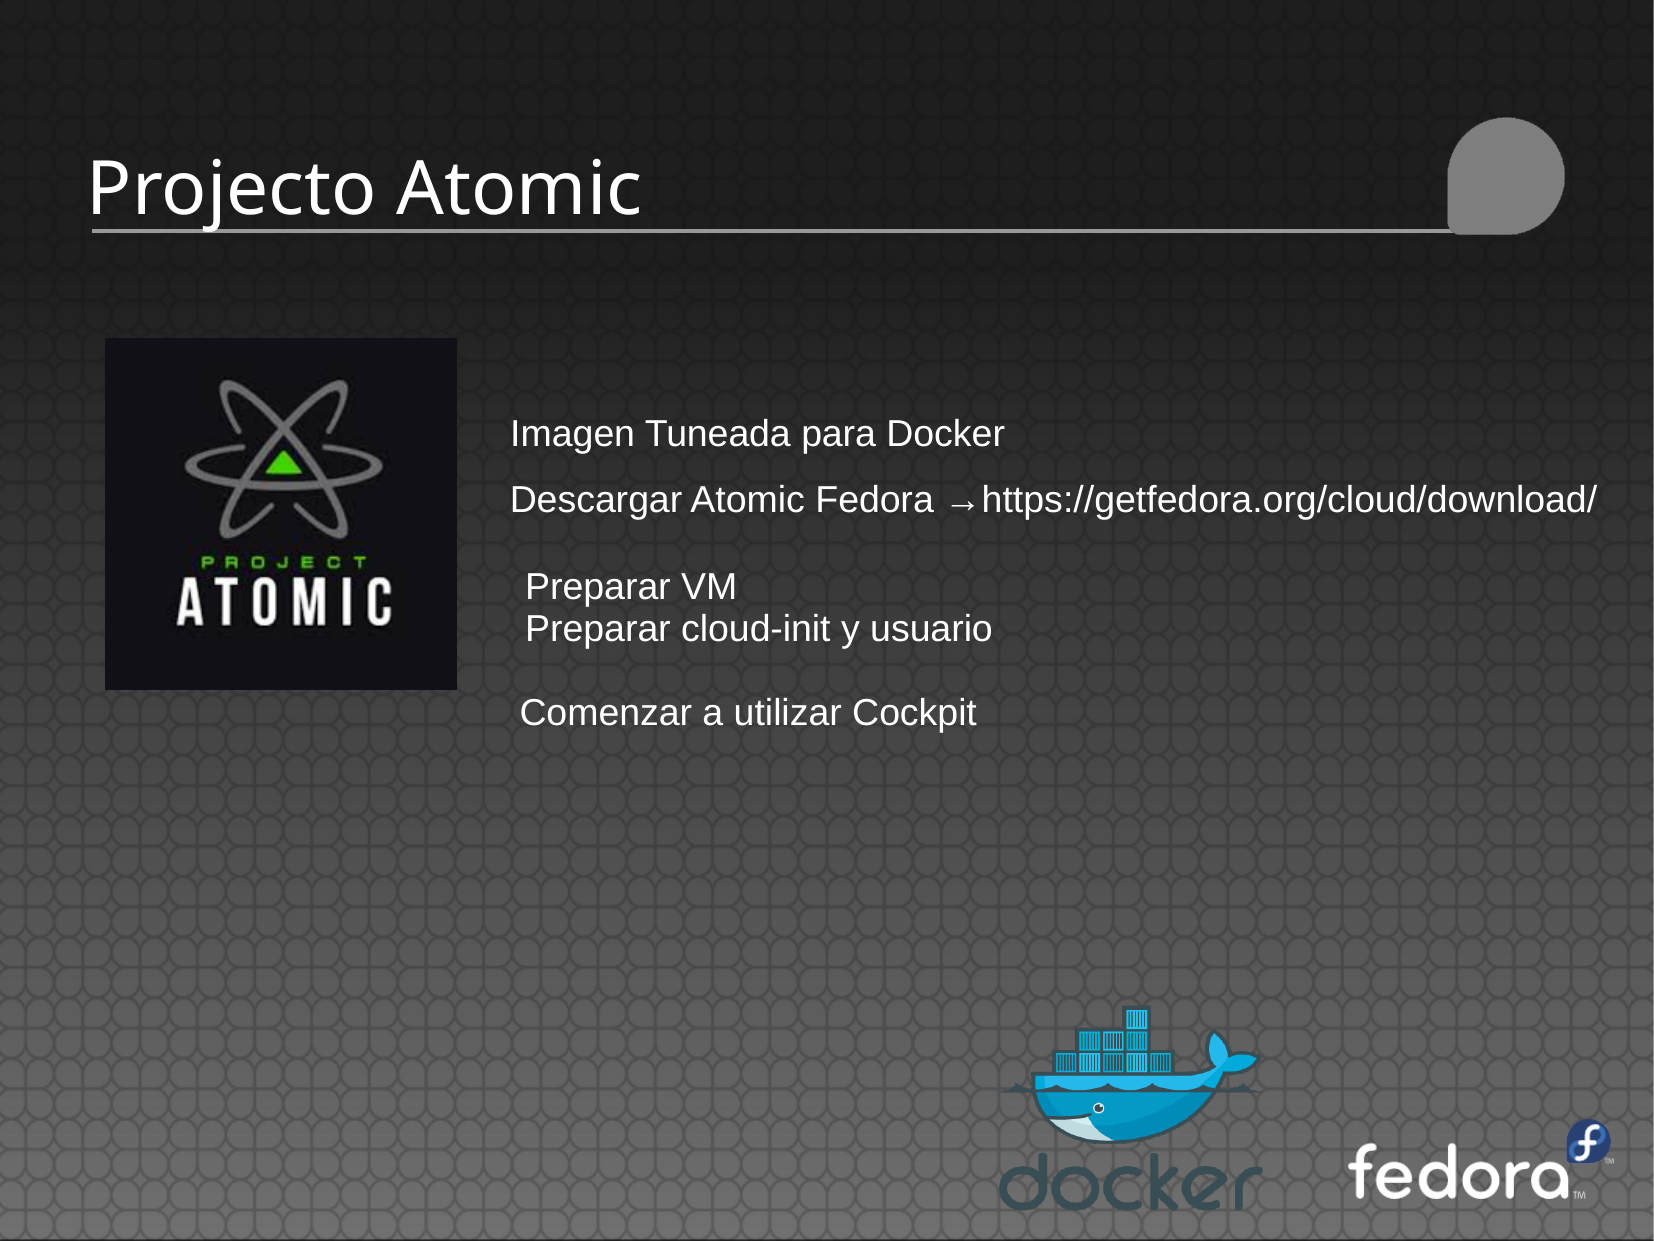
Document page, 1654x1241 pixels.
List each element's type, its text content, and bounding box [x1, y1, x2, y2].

text_box Imagen Tuneada para Docker [495, 405, 1141, 462]
text_box Descargar Atomic Fedora →https://getfedora.org/cloud/download/ [495, 471, 1654, 571]
text_box Comenzar a utilizar Cockpit [504, 683, 1150, 741]
text_box Preparar VM Preparar cloud-init y usuario [510, 558, 1156, 657]
title Projecto Atomic [86, 117, 1576, 254]
picture [0, 0, 1654, 1241]
